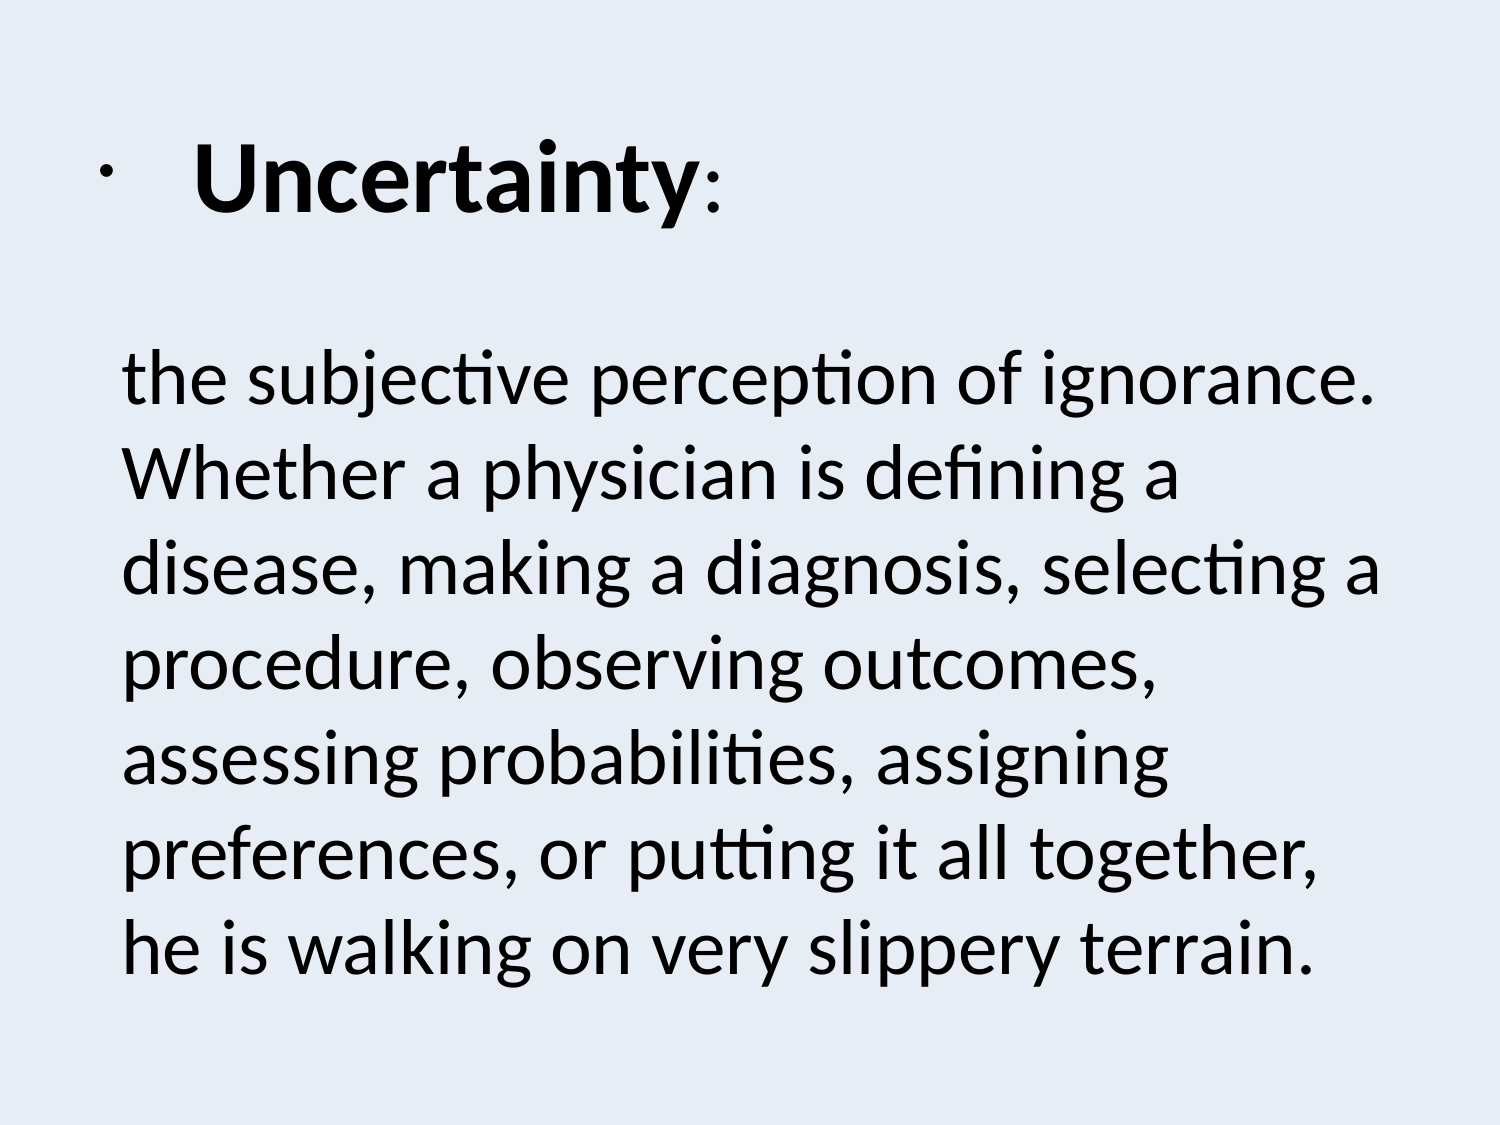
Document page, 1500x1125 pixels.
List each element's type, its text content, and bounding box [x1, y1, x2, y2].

list the subjective perception of ignorance. Whether a physician is defining a disease, making a diagnosis, selecting a procedure, observing outcomes, assessing probabilities, assigning preferences, or putting it all together, he is walking on very slippery terrain. [105, 310, 1434, 1053]
title Uncertainty: [83, 93, 1434, 281]
